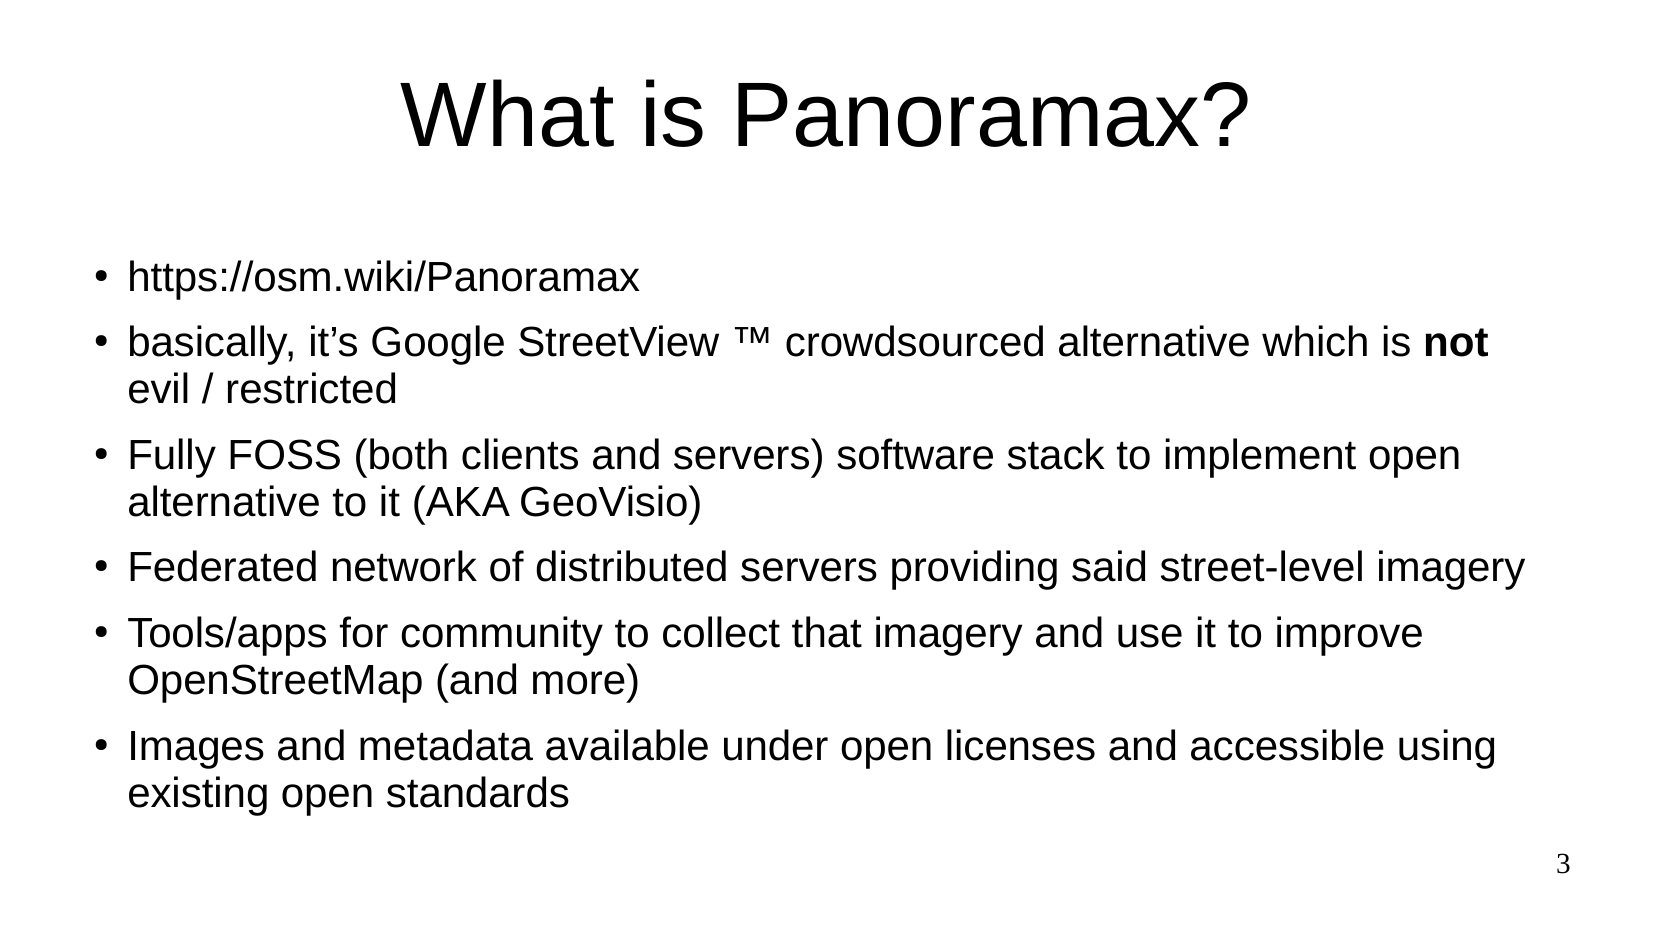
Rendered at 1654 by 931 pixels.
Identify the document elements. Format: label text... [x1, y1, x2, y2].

title What is Panoramax? [82, 37, 1571, 187]
list https://osm.wiki/Panoramax basically, it’s Google StreetView ™ crowdsourced alternative which is not evil / restricted Fully FOSS (both clients and servers) software stack to implement open alternative to it (AKA GeoVisio) Federated network of distributed servers providing said street-level imagery Tools/apps for community to collect that imagery and use it to improve OpenStreetMap (and more) Images and metadata available under open licenses and accessible using existing open standards [82, 187, 1576, 826]
